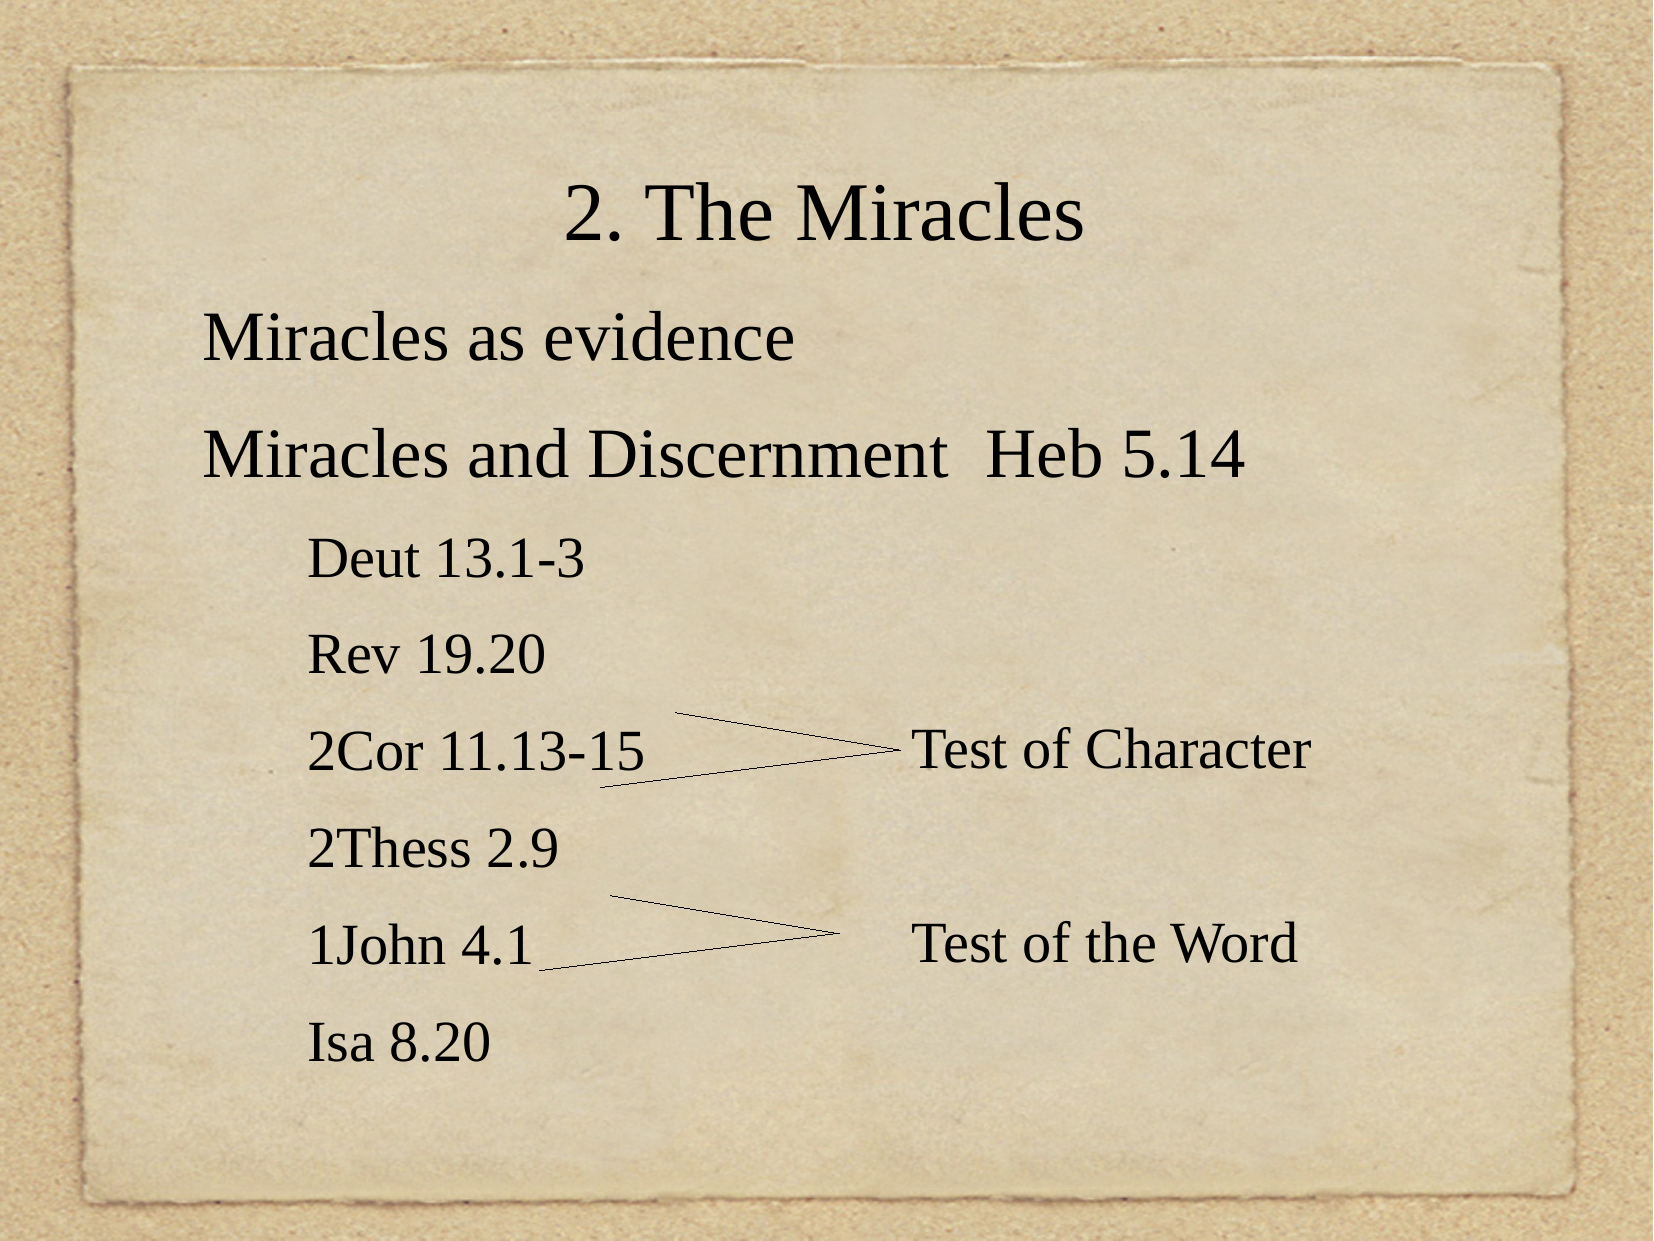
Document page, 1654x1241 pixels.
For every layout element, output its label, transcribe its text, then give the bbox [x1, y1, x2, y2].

picture [0, 0, 1653, 1241]
text_box 2. The Miracles Miracles as evidence Miracles and Discernment Heb 5.14 Deut 13.1-3 Rev 19.20 2Cor 11.13-15 2Thess 2.9 1John 4.1 Isa 8.20 [112, 112, 1538, 1044]
